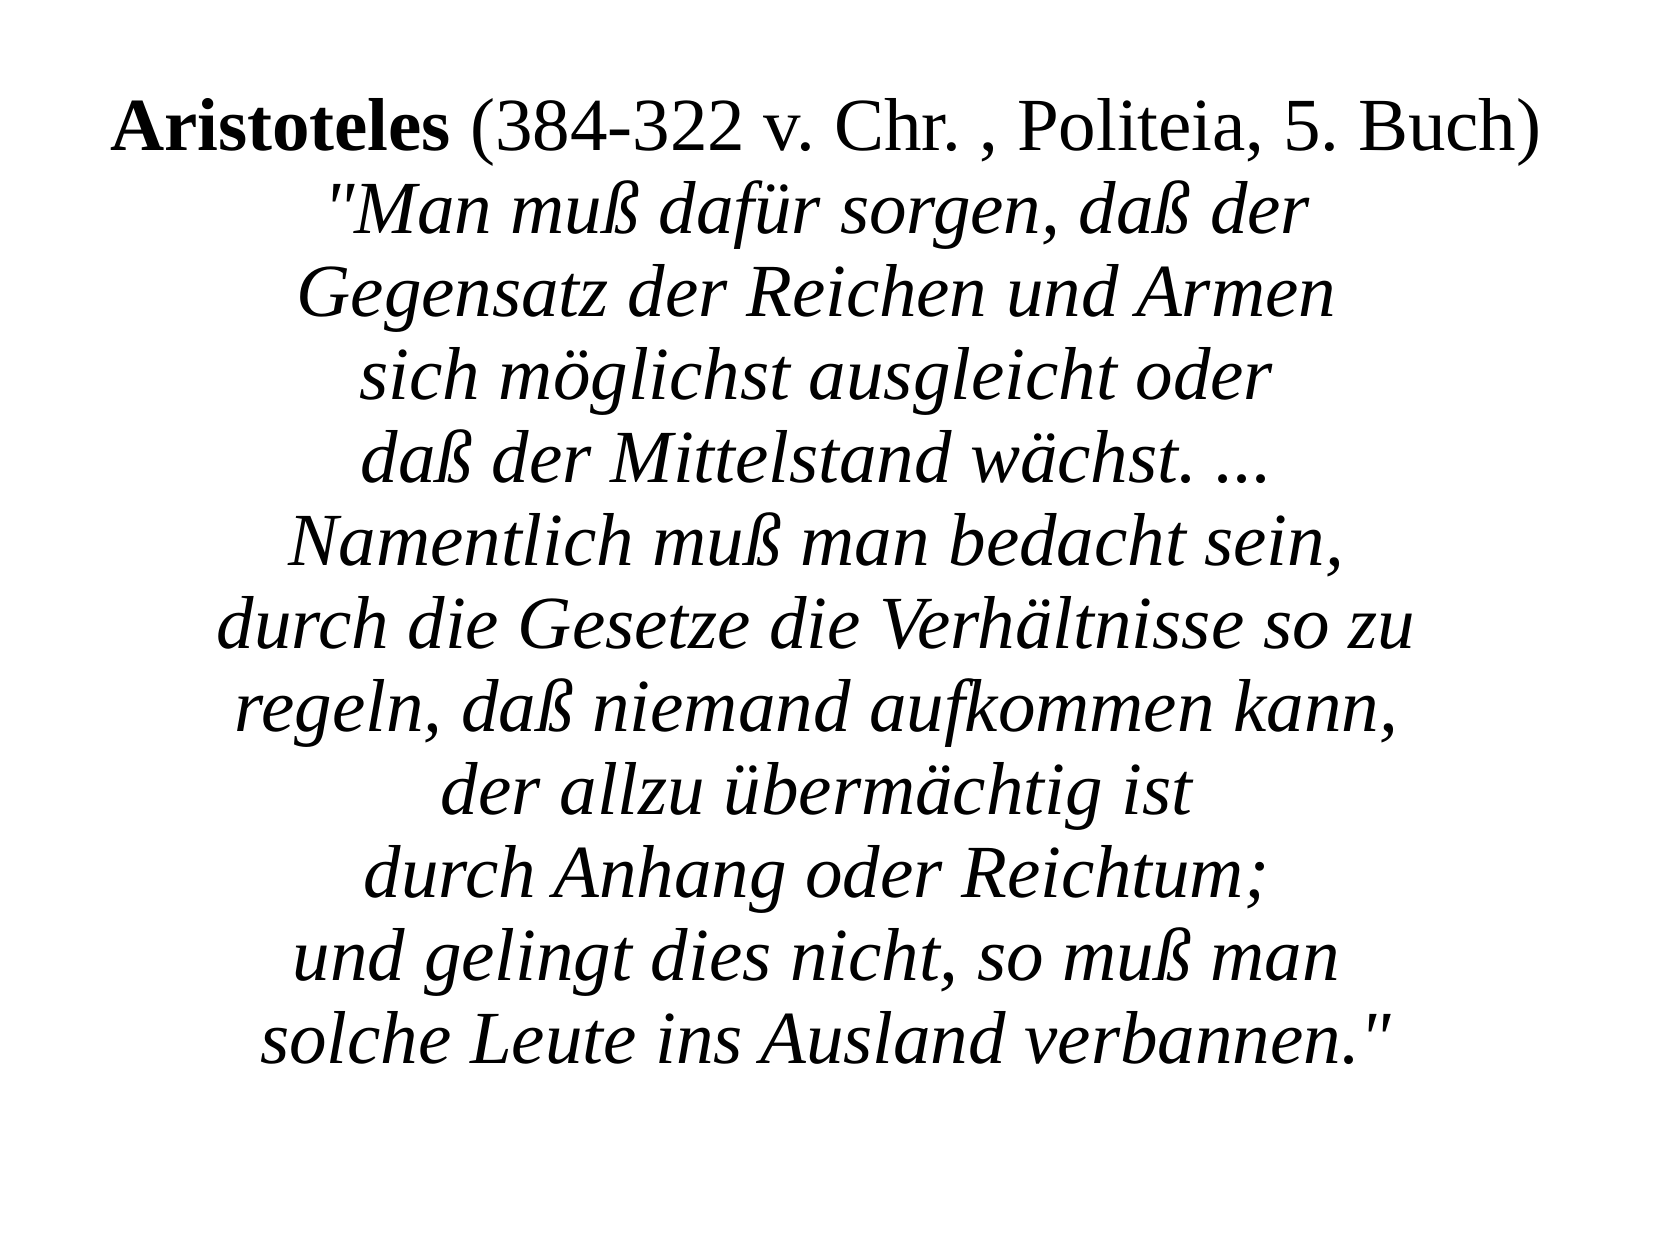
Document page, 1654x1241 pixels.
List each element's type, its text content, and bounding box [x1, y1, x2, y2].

text_box Aristoteles (384-322 v. Chr. , Politeia, 5. Buch) "Man muß dafür sorgen, daß der Gegensatz der Reichen und Armen sich möglichst ausgleicht oder daß der Mittelstand wächst. ... Namentlich muß man bedacht sein, durch die Gesetze die Verhältnisse so zu regeln, daß niemand aufkommen kann, der allzu übermächtig ist durch Anhang oder Reichtum; und gelingt dies nicht, so muß man solche Leute ins Ausland verbannen." [95, 76, 1557, 1088]
